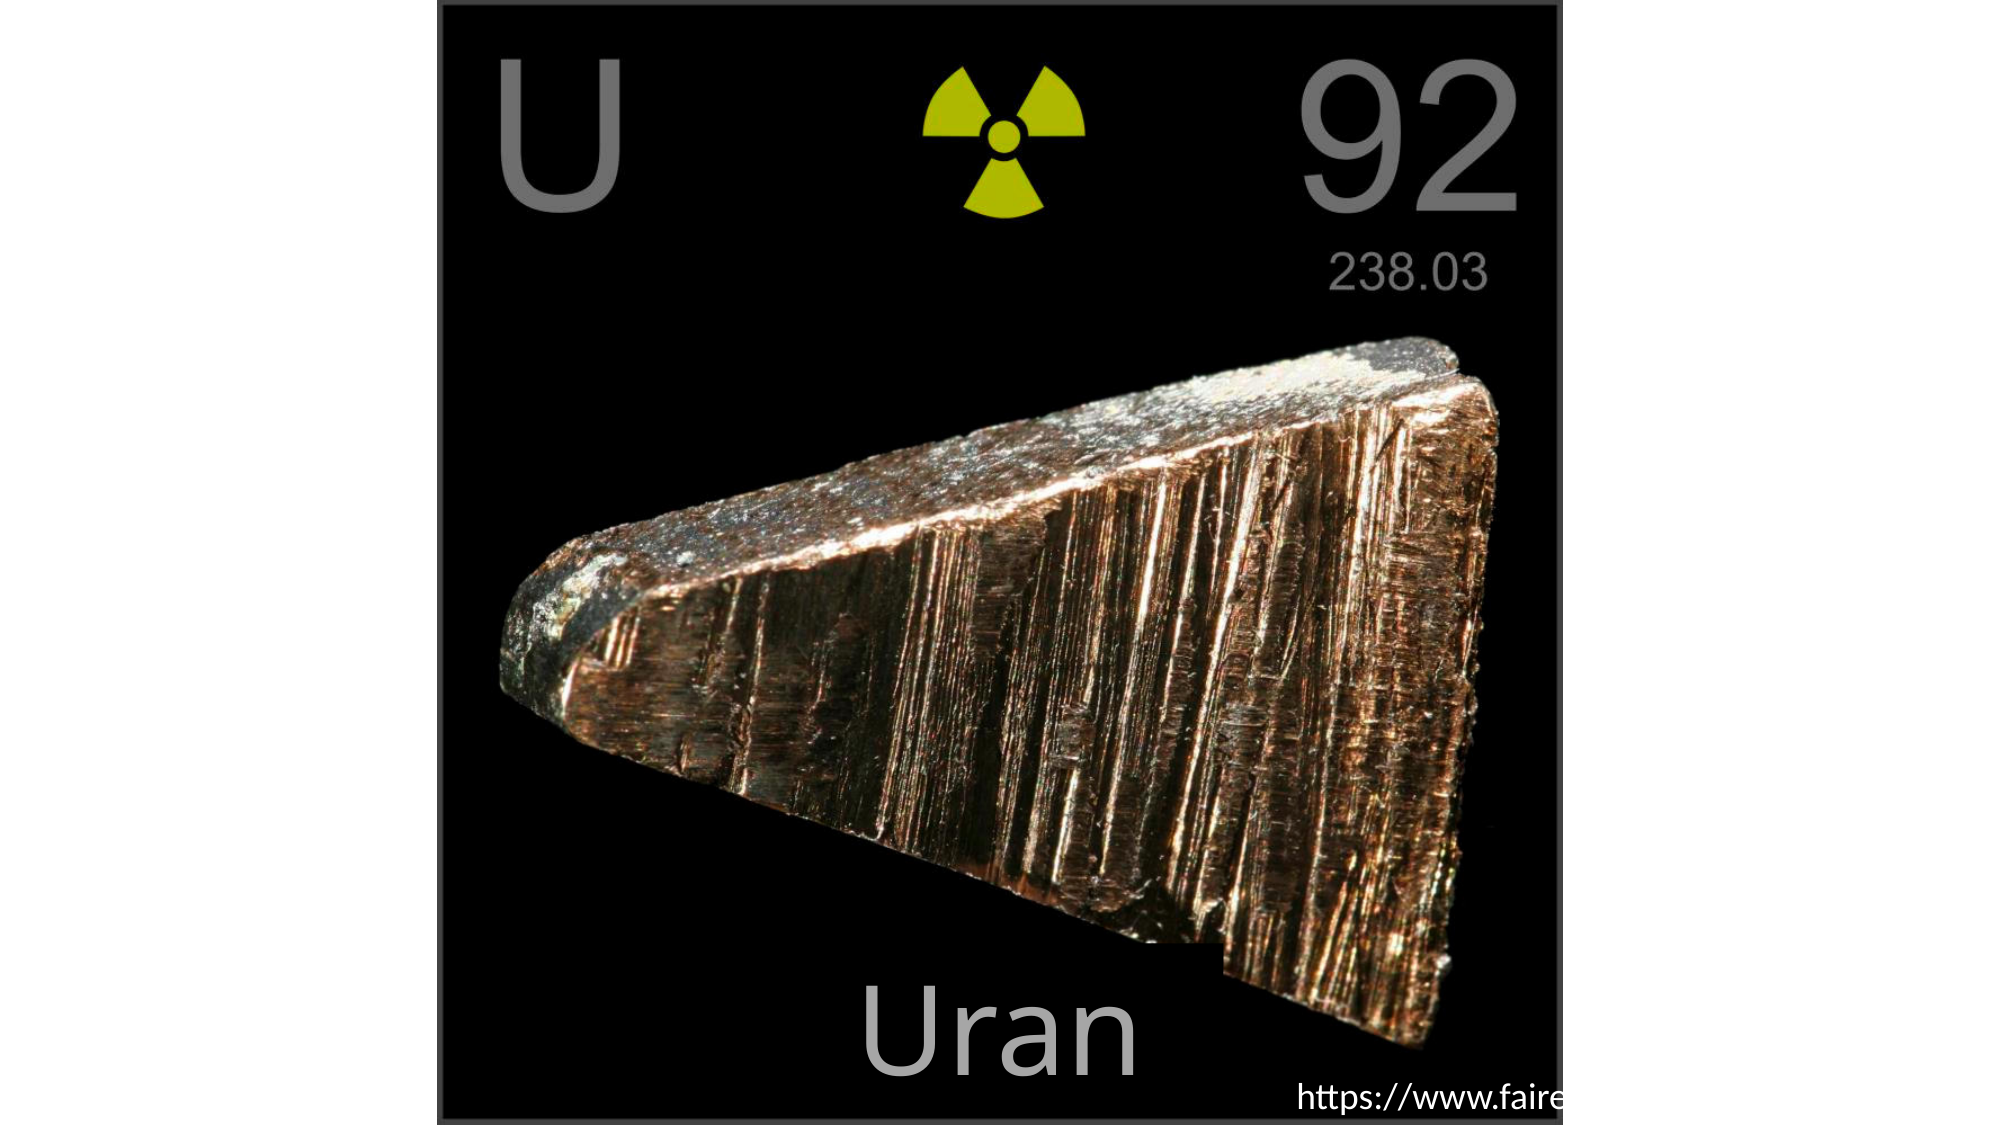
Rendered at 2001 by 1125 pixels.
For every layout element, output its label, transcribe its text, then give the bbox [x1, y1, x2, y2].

text_box https://www.fairewinds.org/uranium-mining [1281, 1064, 2000, 1125]
text_box Uran [776, 943, 1224, 1111]
picture [437, 0, 1563, 1125]
